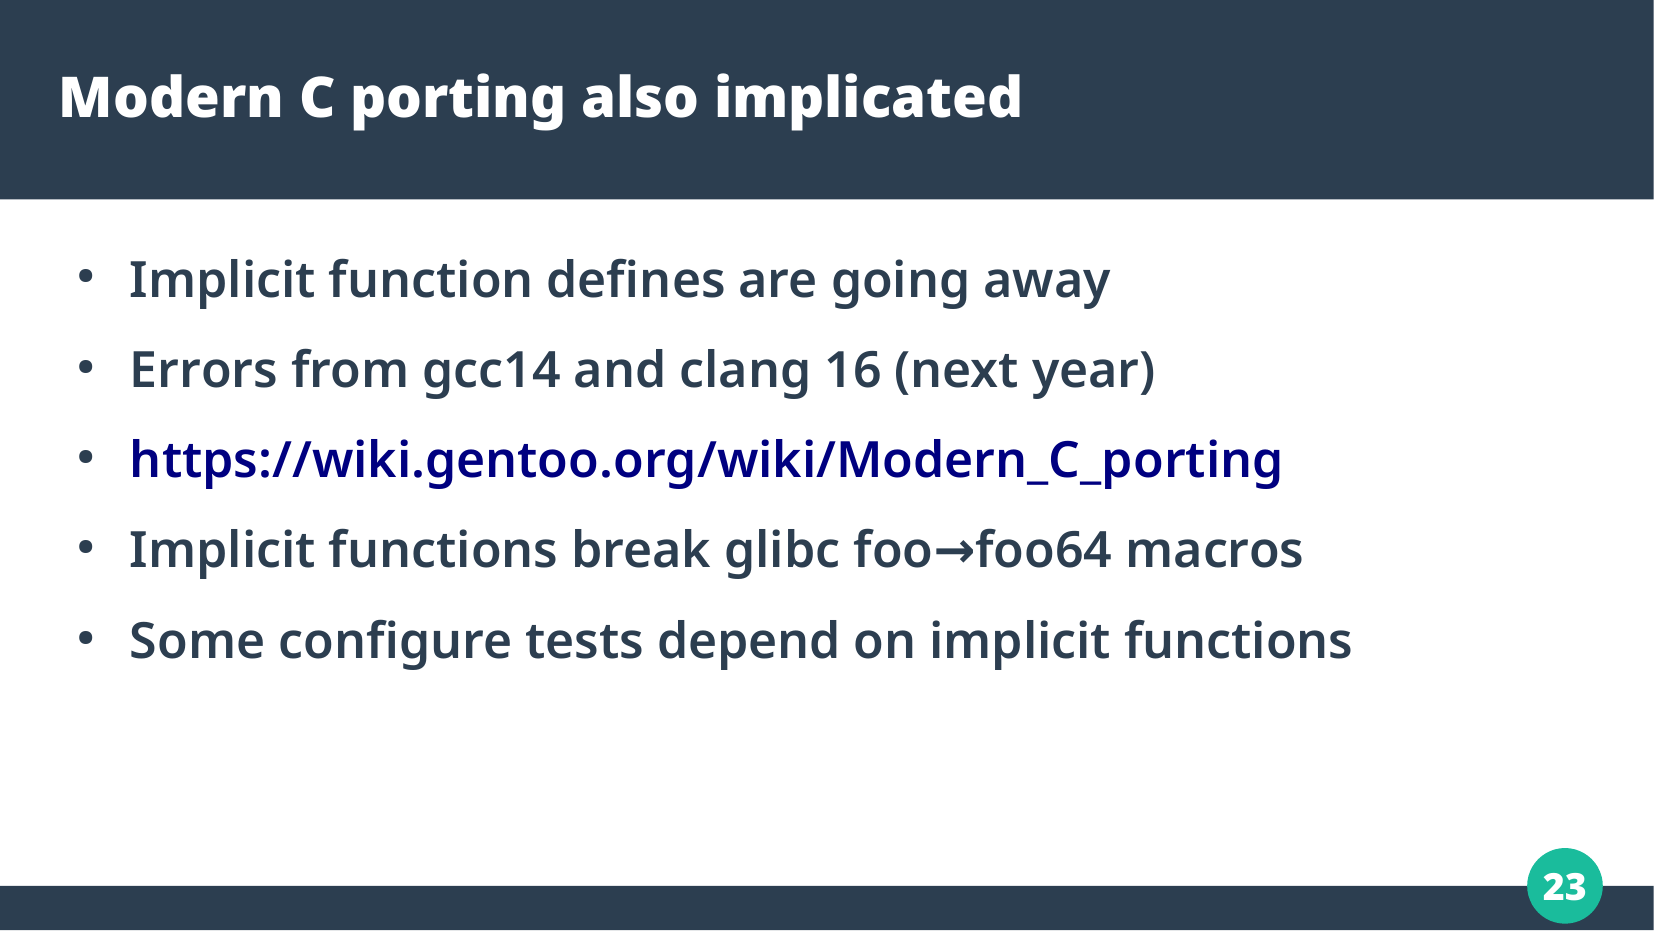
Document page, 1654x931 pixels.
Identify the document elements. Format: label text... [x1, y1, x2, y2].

list Implicit function defines are going away Errors from gcc14 and clang 16 (next year) https://wiki.gentoo.org/wiki/Modern_C_porting Implicit functions break glibc foo→foo64 macros Some configure tests depend on implicit functions [59, 243, 1595, 864]
title Modern C porting also implicated [59, 37, 1595, 155]
